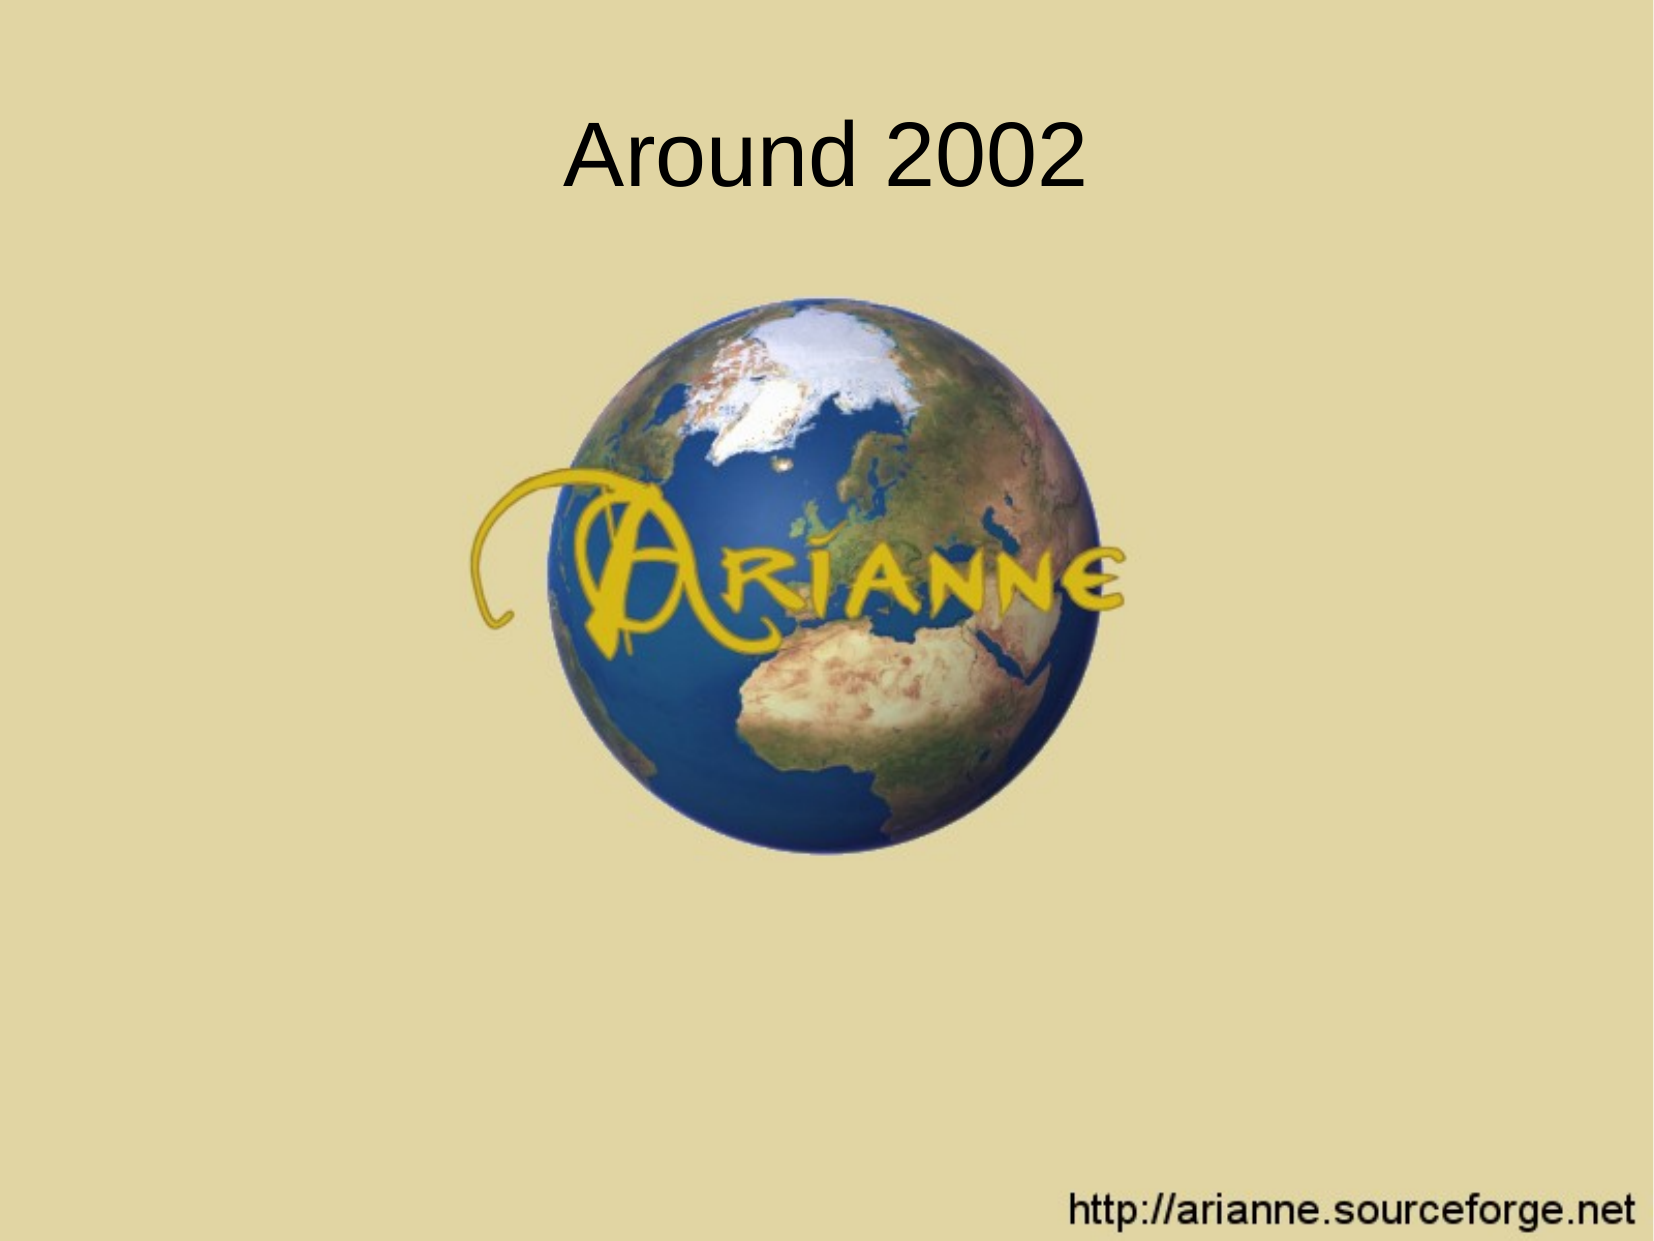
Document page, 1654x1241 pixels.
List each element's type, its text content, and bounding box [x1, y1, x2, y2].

picture [0, 0, 1654, 1241]
title Around 2002 [82, 49, 1571, 257]
